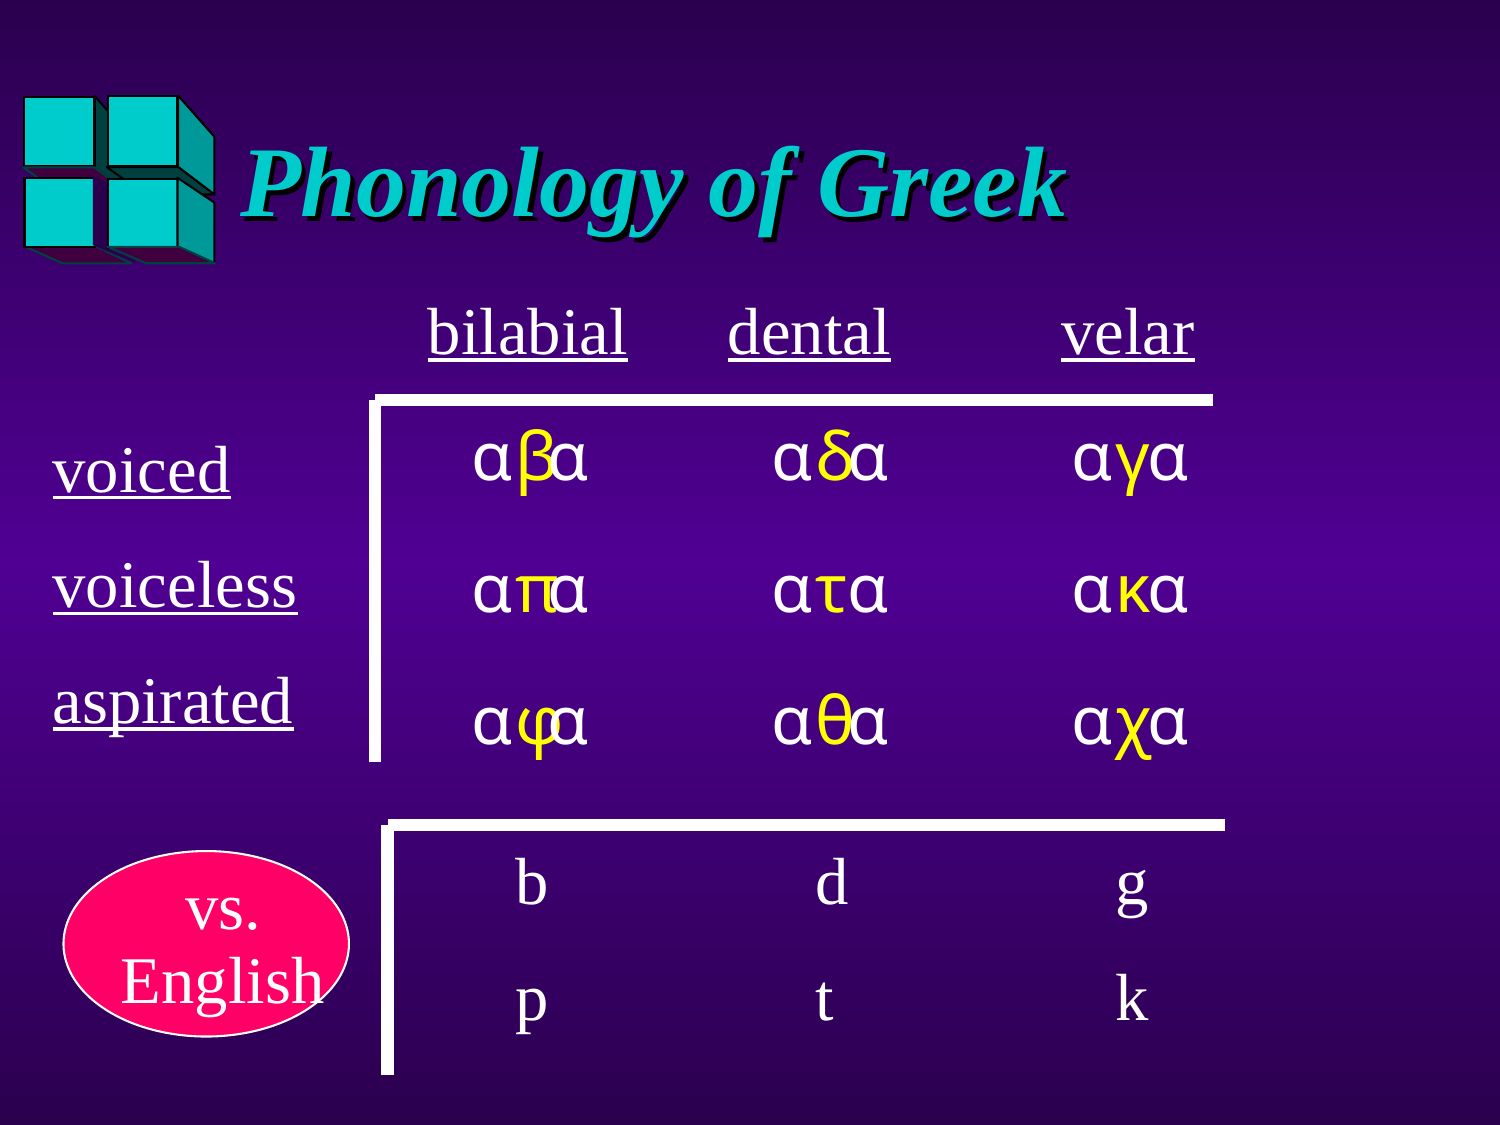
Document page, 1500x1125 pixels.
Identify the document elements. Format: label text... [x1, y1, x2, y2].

text_box α α α α α α α α α α α α α α α α α α [456, 401, 1332, 773]
title Phonology of Greek [224, 78, 1388, 288]
text_box vs. English [63, 851, 349, 1037]
text_box b d g p t k [500, 837, 1326, 1043]
text_box voiced voiceless aspirated [37, 424, 363, 746]
text_box bilabial dental velar [412, 287, 1313, 451]
